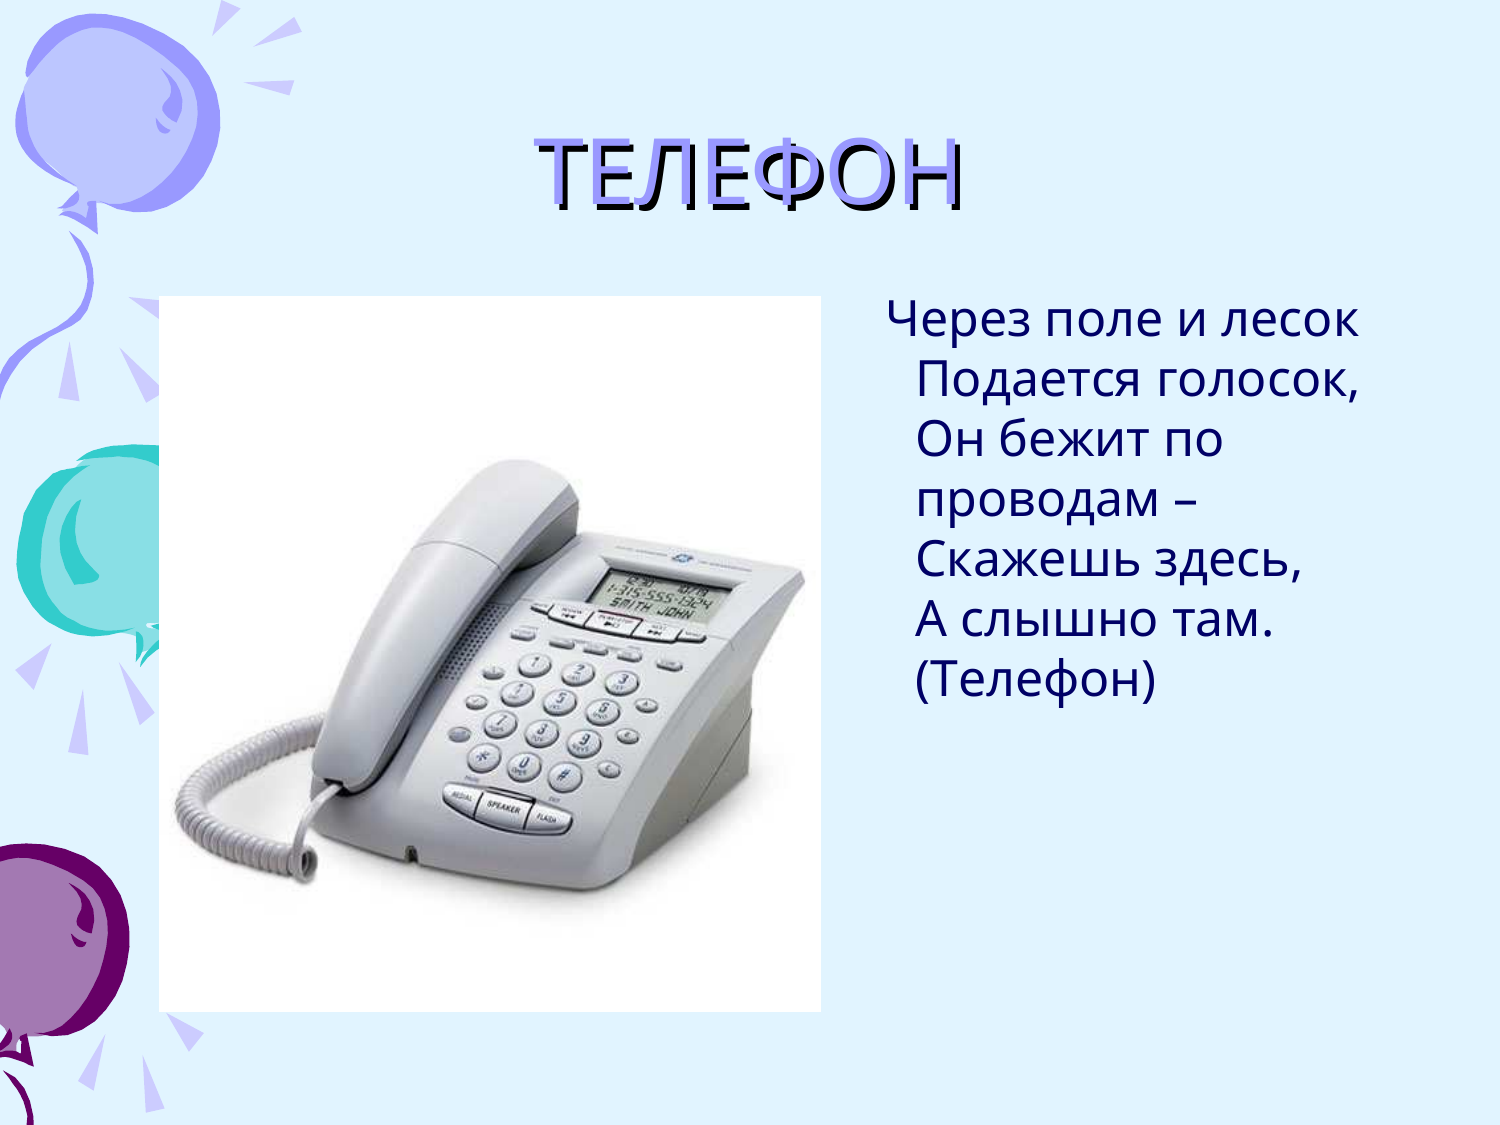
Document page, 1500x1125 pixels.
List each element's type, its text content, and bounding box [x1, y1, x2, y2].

title ТЕЛЕФОН [72, 16, 1426, 233]
picture [159, 296, 821, 1012]
list Через поле и лесок Подается голосок, Он бежит по проводам – Скажешь здесь, А слышно там. (Телефон) [844, 278, 1425, 994]
